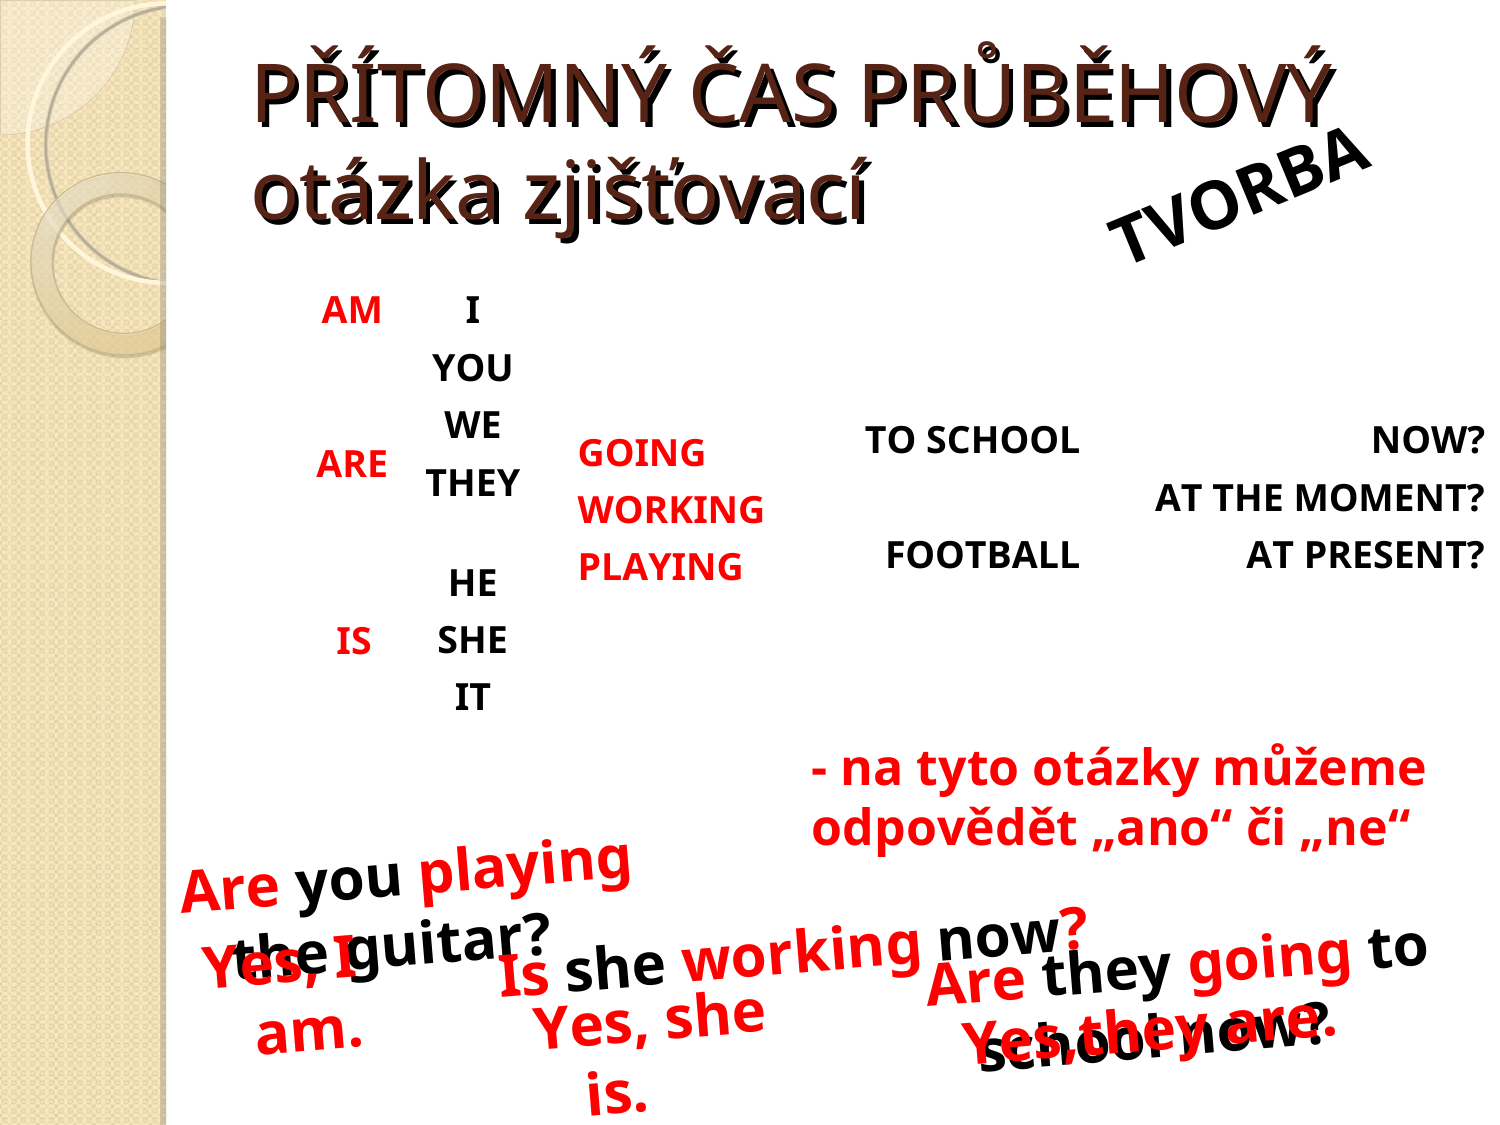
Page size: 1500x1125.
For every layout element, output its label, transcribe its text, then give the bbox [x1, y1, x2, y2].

text_box ARE [277, 432, 414, 520]
text_box NOW? AT THE MOMENT? AT PRESENT? [1080, 408, 1500, 622]
text_box TVORBA [1068, 66, 1461, 313]
text_box Yes, she is. [501, 960, 825, 1081]
text_box IS [265, 609, 429, 697]
text_box Are they going to school now? [893, 893, 1498, 1038]
text_box Is she working now? [466, 881, 1105, 1029]
picture [0, 11, 166, 1125]
text_box - na tyto otázky můžeme odpovědět „ano“ či „ne“ [797, 727, 1459, 864]
text_box Yes,they are. [930, 954, 1500, 1097]
text_box Are you playing the guitar? [147, 800, 755, 945]
text_box AM [277, 278, 414, 366]
title PŘÍTOMNÝ ČAS PRŮBĚHOVÝ otázka zjišťovací [235, 33, 1466, 245]
text_box TO SCHOOL FOOTBALL [714, 408, 1080, 622]
picture [136, 0, 166, 4]
text_box Yes, I am. [171, 901, 471, 1021]
text_box I YOU WE THEY [348, 278, 584, 550]
text_box GOING WORKING PLAYING [549, 420, 810, 692]
text_box HE SHE IT [348, 550, 584, 812]
